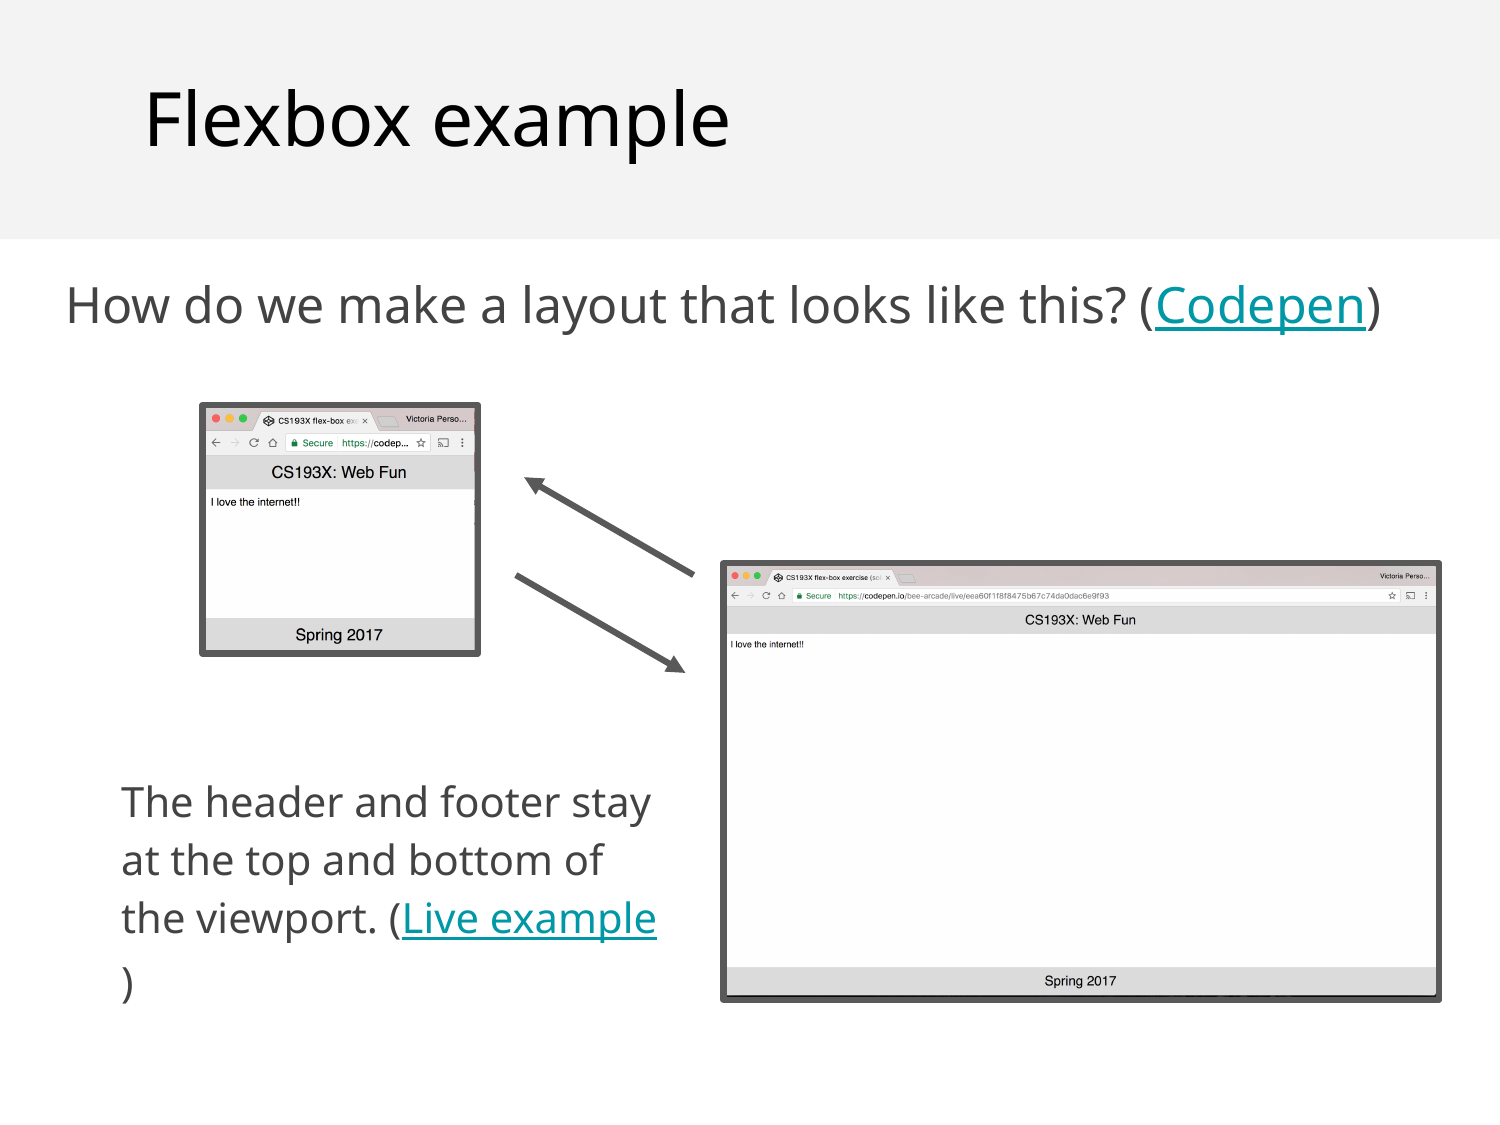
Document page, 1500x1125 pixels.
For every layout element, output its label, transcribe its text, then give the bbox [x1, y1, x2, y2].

list How do we make a layout that looks like this? (Codepen) [49, 248, 1453, 363]
title Flexbox example [128, 56, 1372, 183]
picture [205, 408, 475, 651]
picture [726, 566, 1436, 997]
list The header and footer stay at the top and bottom of the viewport. (Live example) [106, 753, 673, 1022]
